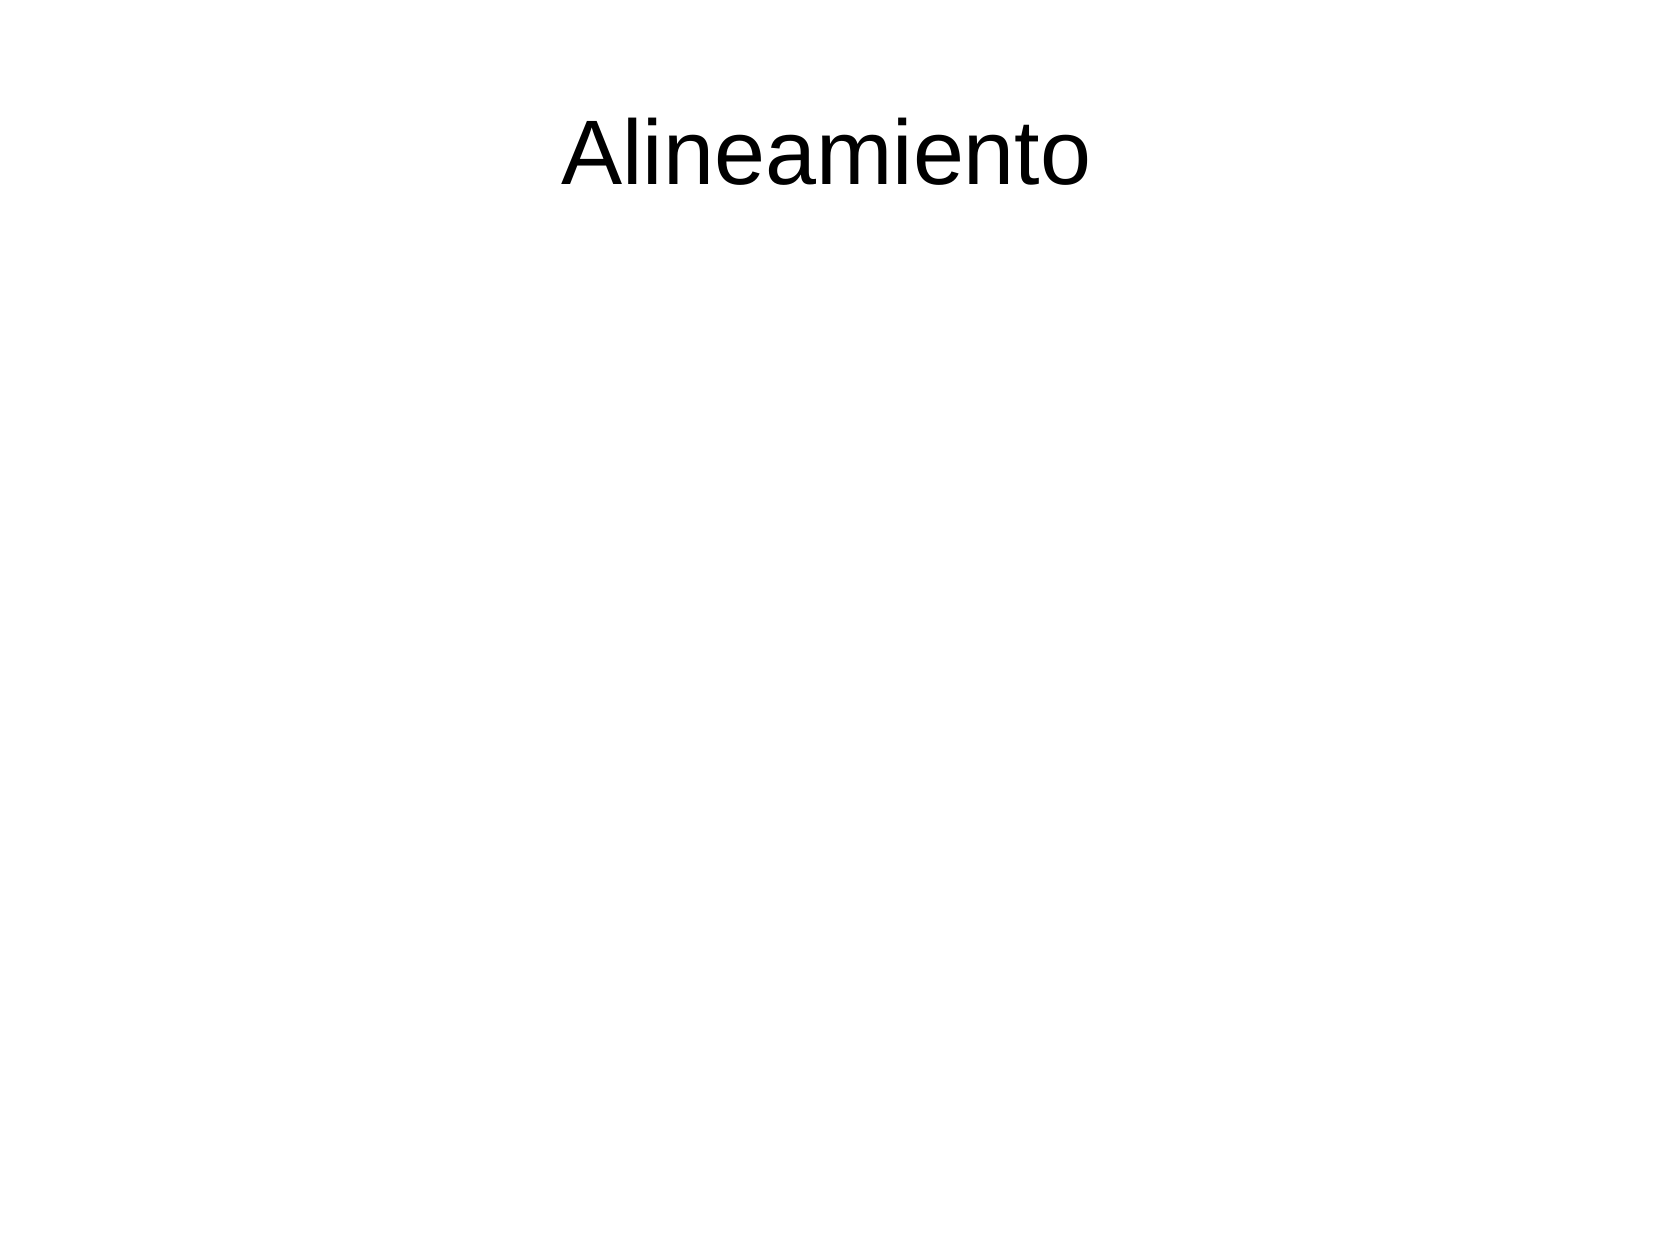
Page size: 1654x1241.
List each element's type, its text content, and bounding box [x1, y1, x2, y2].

title Alineamiento [82, 49, 1571, 257]
